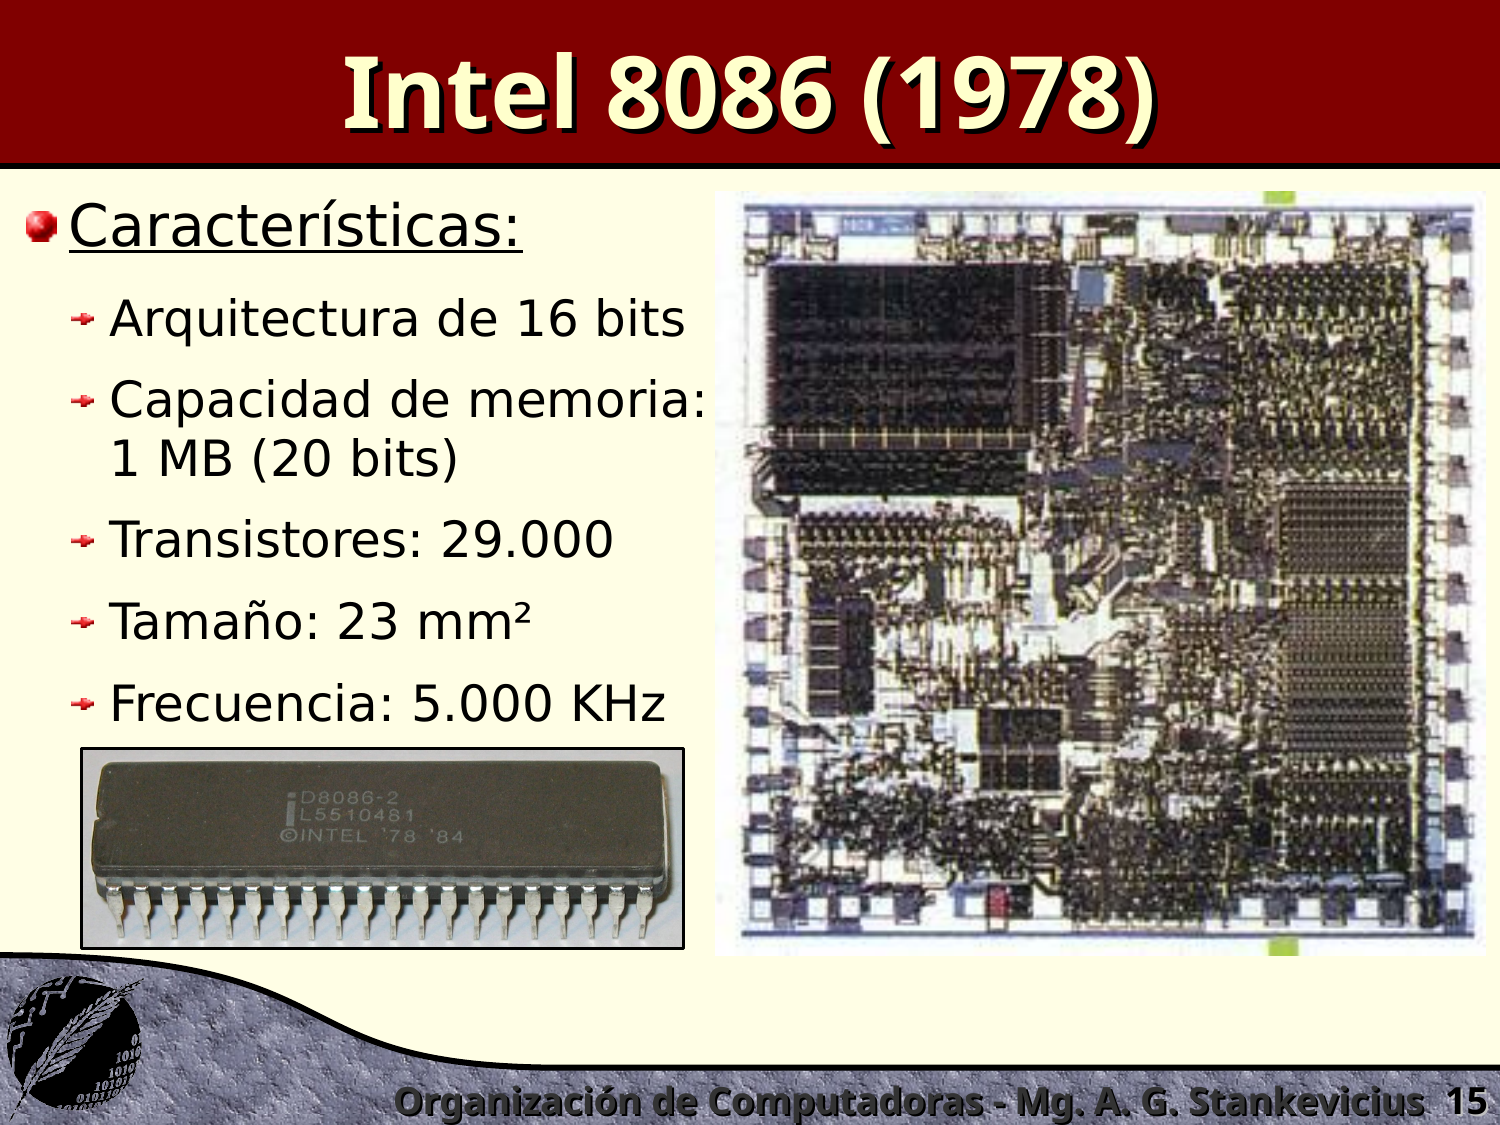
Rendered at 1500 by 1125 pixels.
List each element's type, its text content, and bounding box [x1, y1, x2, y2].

title Intel 8086 (1978) [15, 5, 1485, 160]
picture [1058, 1100, 1065, 1110]
list Características: Arquitectura de 16 bits Capacidad de memoria: 1 MB (20 bits) Transistores: 29.000 Tamaño: 23 mm² Frecuencia: 5.000 KHz [11, 192, 715, 935]
picture [0, 959, 1500, 1125]
picture [448, 1100, 455, 1110]
picture [715, 191, 1486, 956]
picture [82, 750, 682, 947]
picture [802, 1100, 806, 1110]
